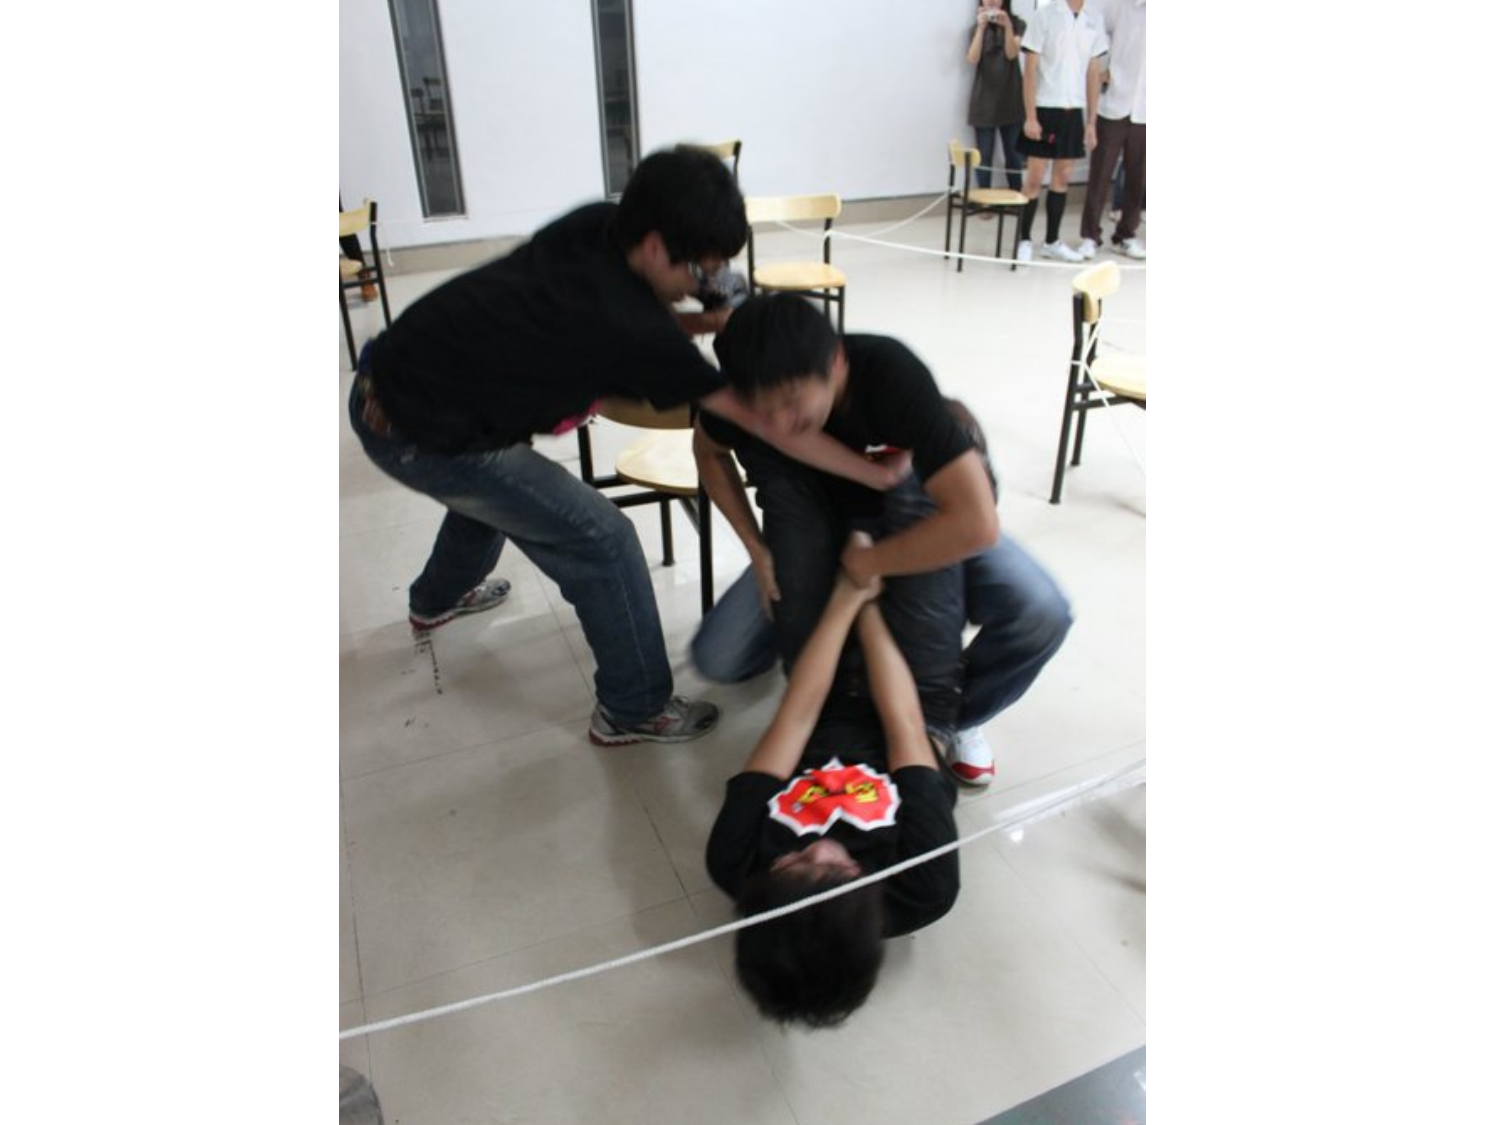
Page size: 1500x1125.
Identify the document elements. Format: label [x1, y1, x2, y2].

picture [339, 0, 1146, 1125]
